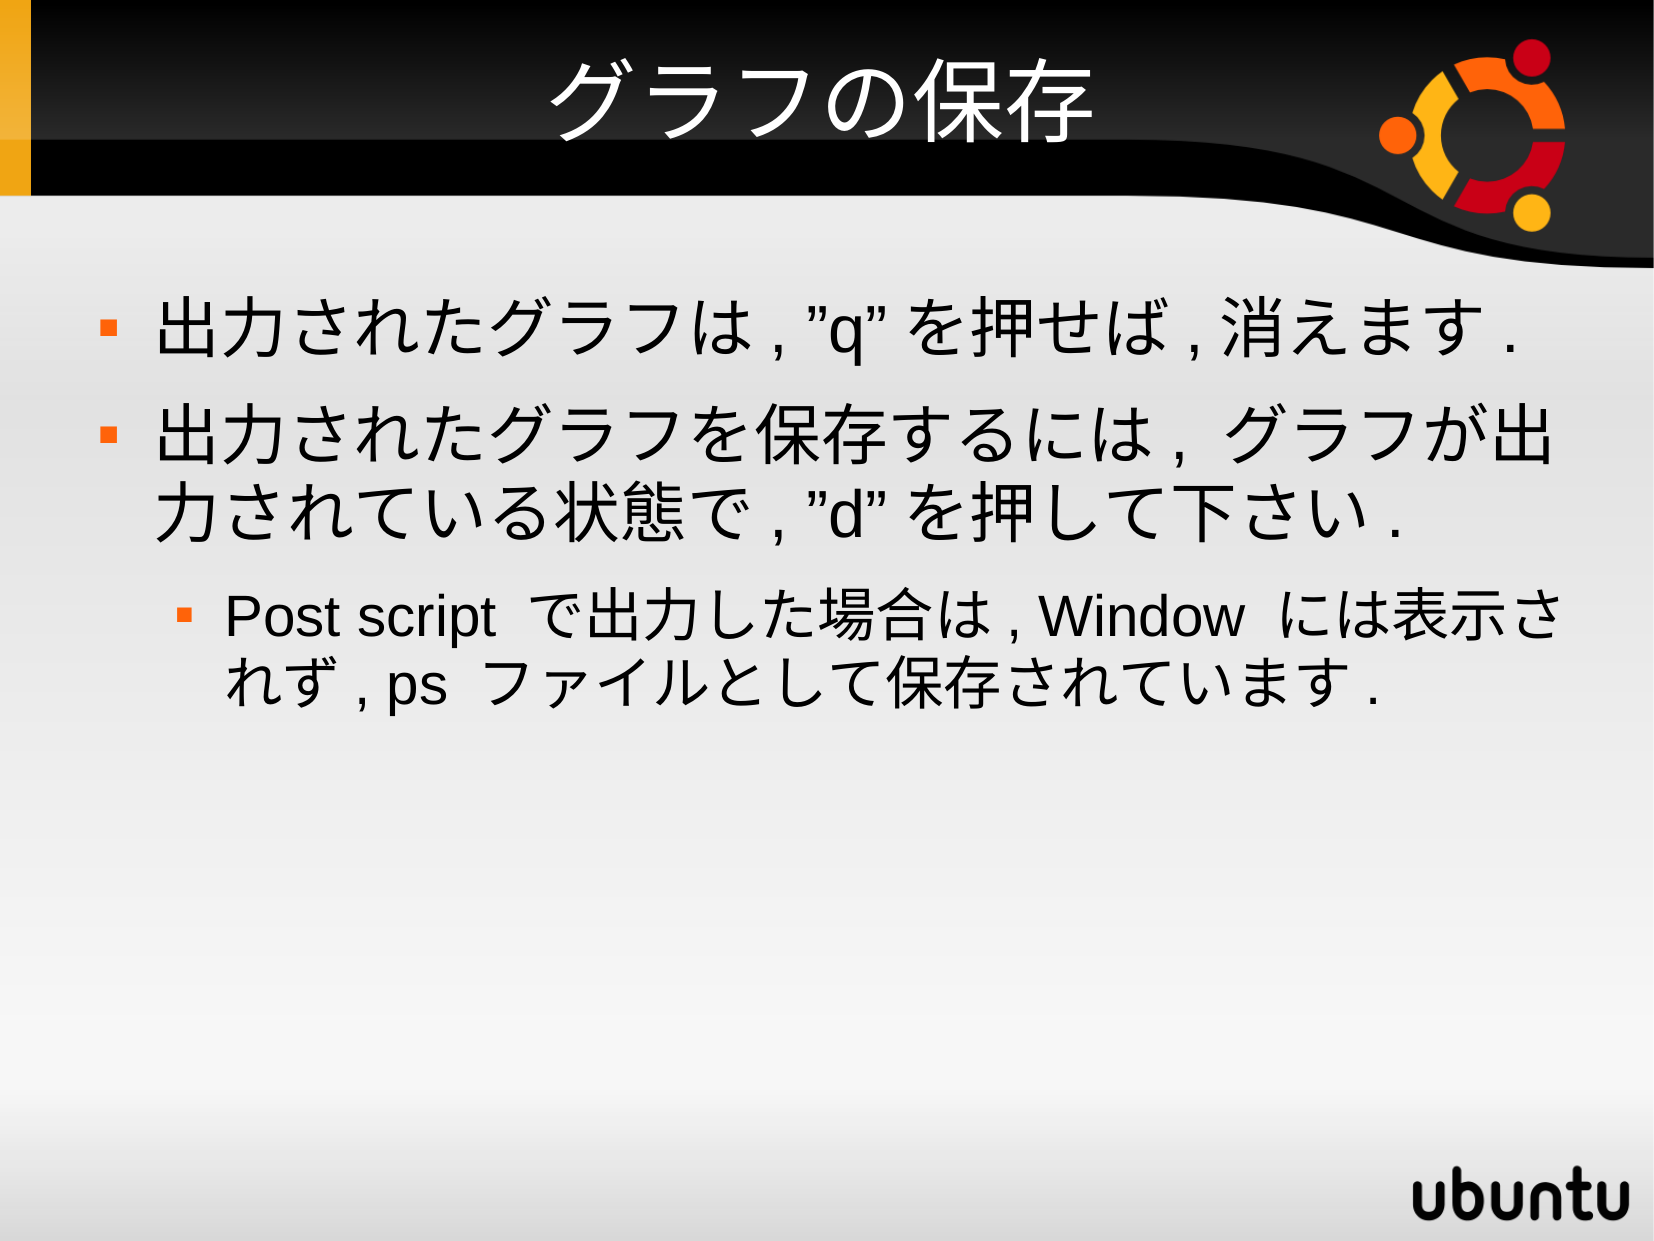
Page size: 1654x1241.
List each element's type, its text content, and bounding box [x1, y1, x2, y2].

picture [0, 0, 1654, 1241]
list 出力されたグラフは, ”q”を押せば,消えます. 出力されたグラフを保存するには, グラフが出力されている状態で, ”d”を押して下さい. Post script で出力した場合は, Window には表示されず, ps ファイルとして保存されています. [82, 290, 1571, 1094]
title グラフの保存 [76, 0, 1565, 208]
